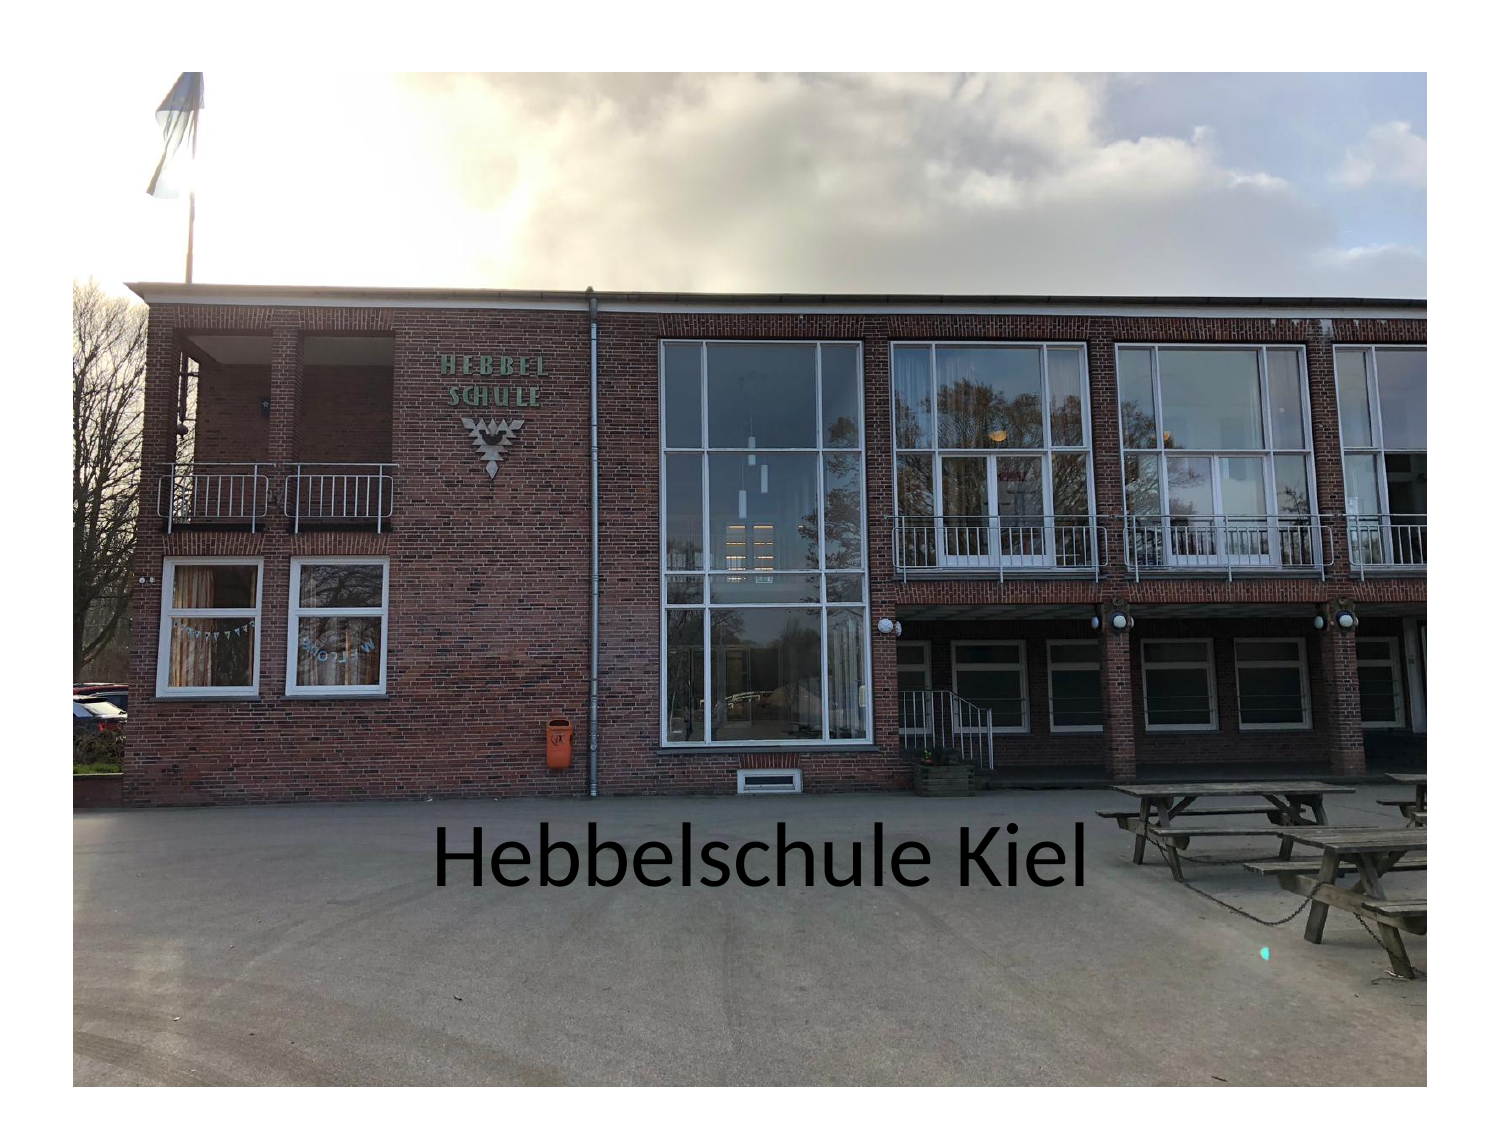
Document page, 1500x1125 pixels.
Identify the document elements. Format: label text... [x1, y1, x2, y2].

picture [73, 72, 1427, 1087]
title Hebbelschule Kiel [123, 786, 1399, 1028]
